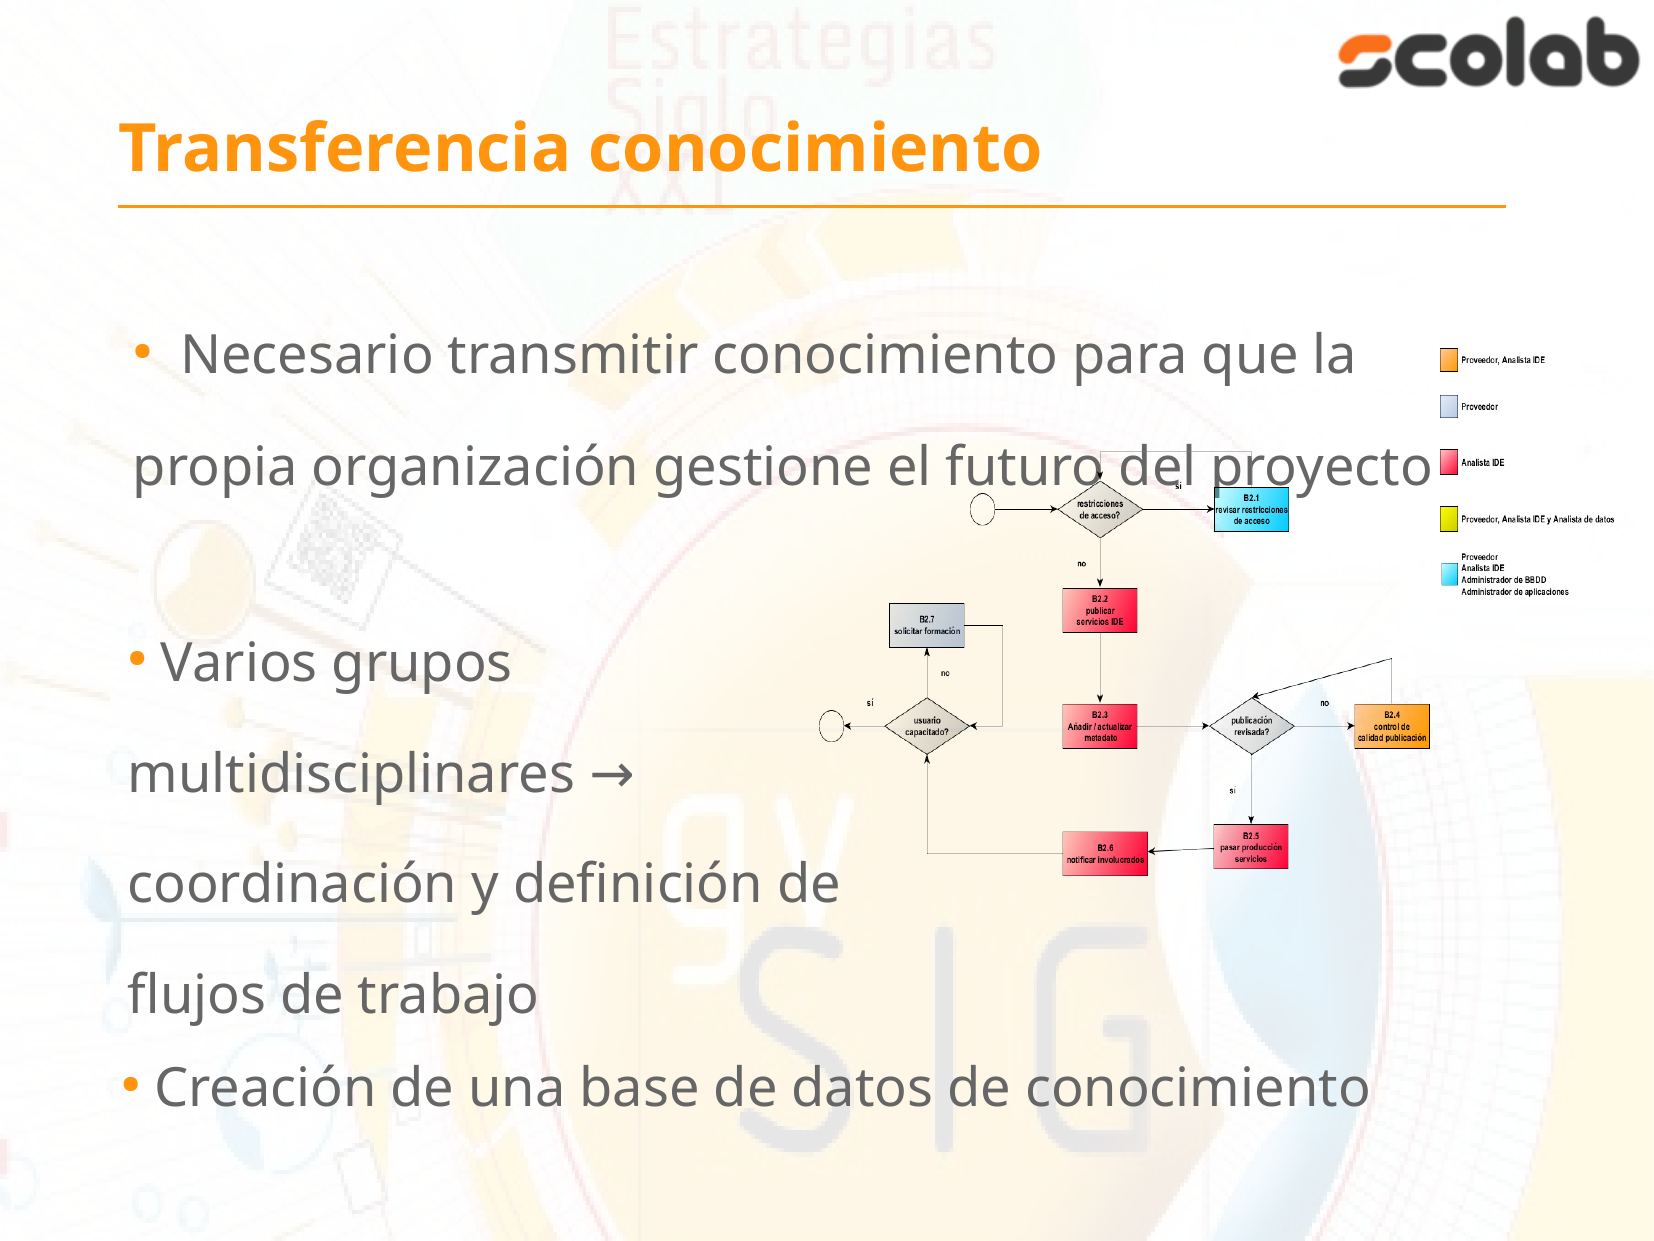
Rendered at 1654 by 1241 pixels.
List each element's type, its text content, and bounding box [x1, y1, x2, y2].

text_box Creación de una base de datos de conocimiento [106, 1003, 1484, 1083]
picture [0, 0, 1654, 1241]
text_box Varios grupos multidisciplinares → coordinación y definición de flujos de trabajo [112, 578, 916, 993]
title Transferencia conocimiento [118, 96, 1607, 195]
text_box Necesario transmitir conocimiento para que la propia organización gestione el futuro del proyecto [118, 271, 1506, 578]
